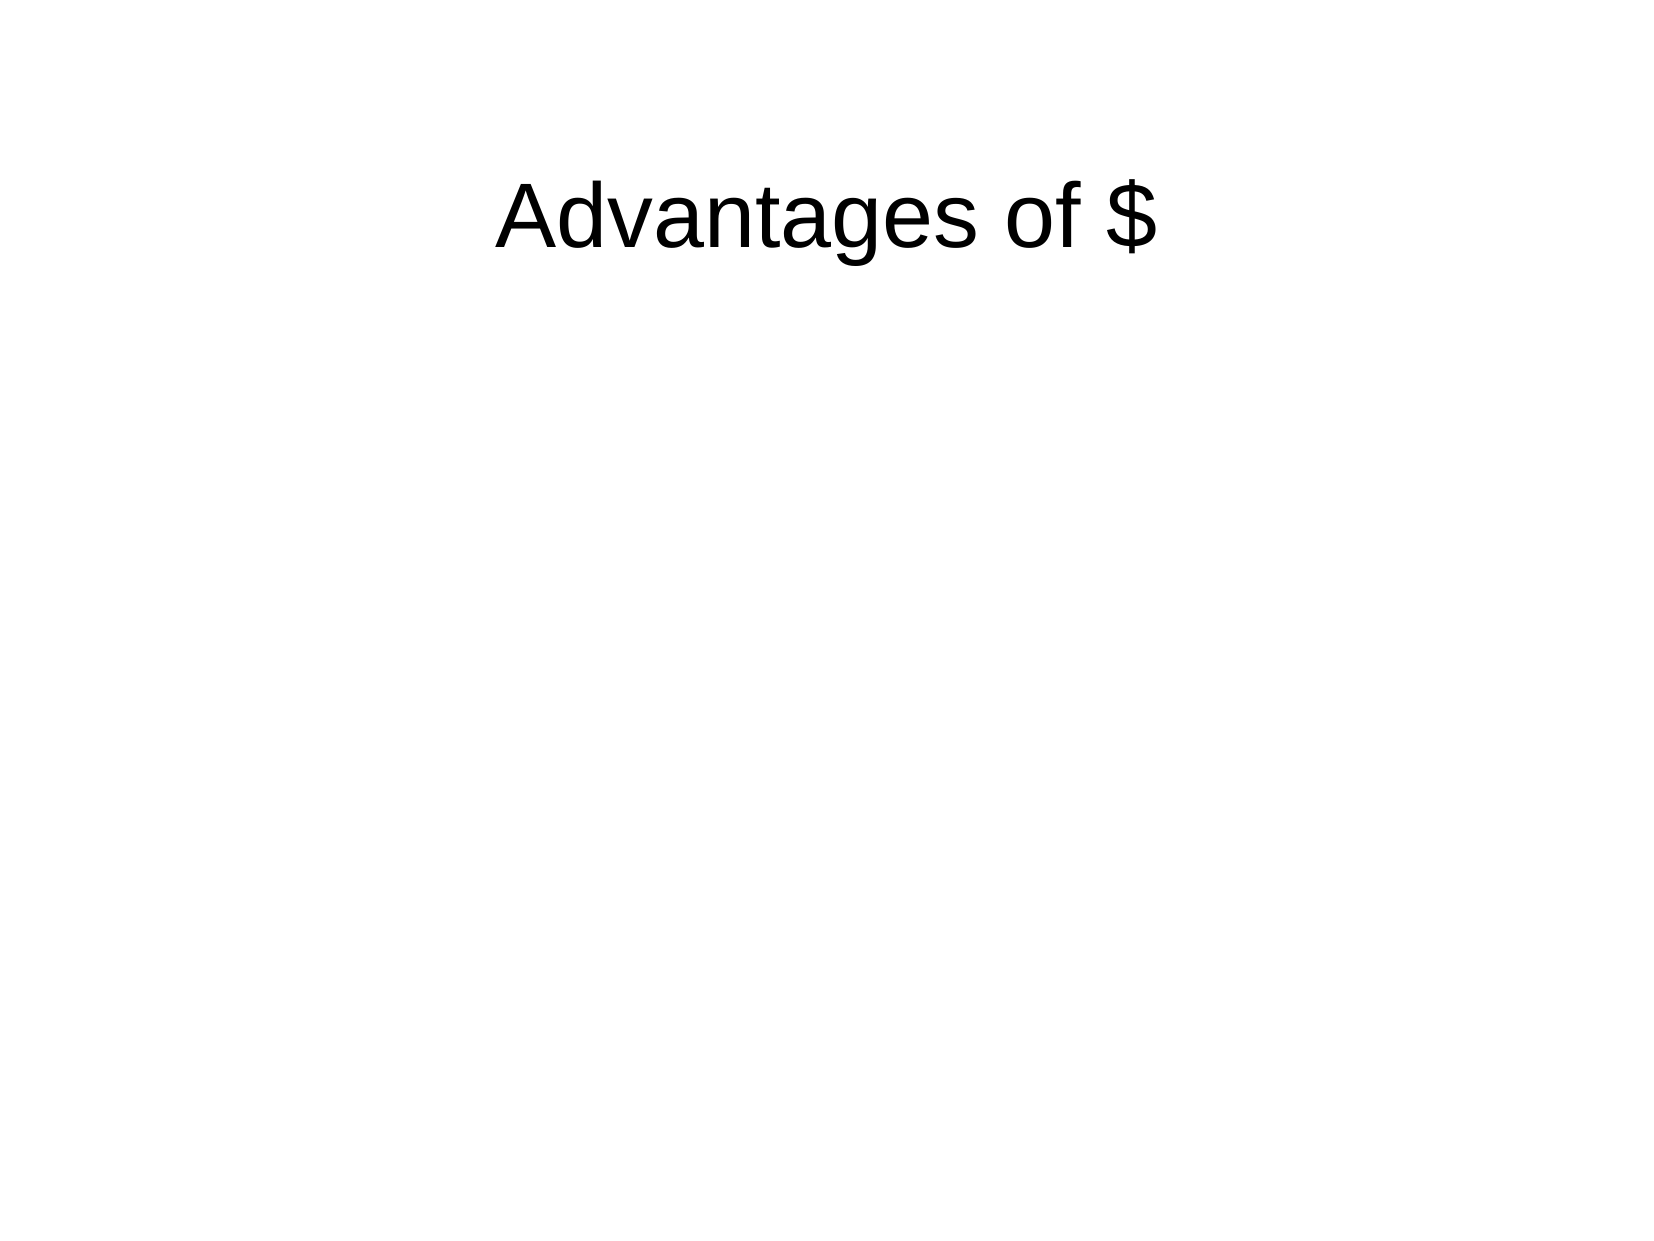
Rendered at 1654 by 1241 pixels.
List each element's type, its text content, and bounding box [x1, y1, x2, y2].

title Advantages of $ [82, 164, 1571, 1087]
